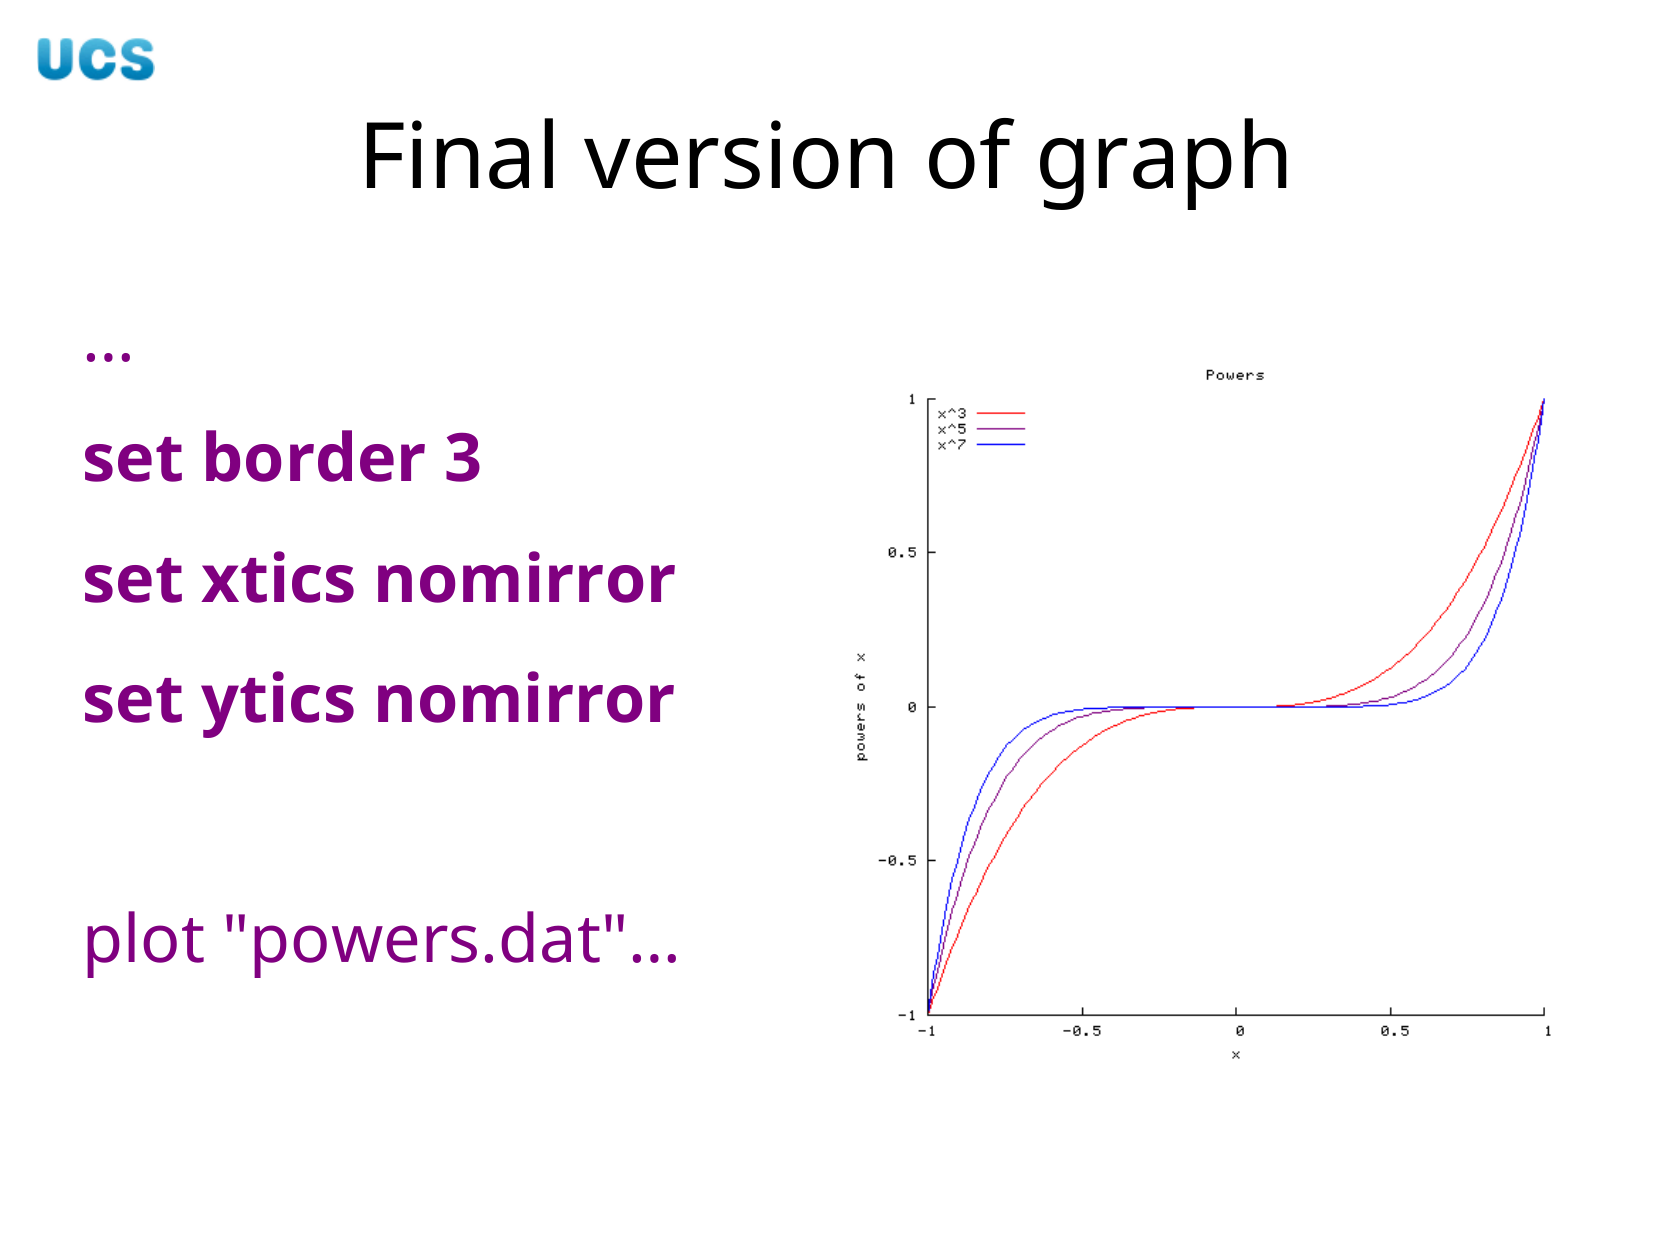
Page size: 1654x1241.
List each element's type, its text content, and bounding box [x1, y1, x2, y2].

title Final version of graph [82, 49, 1571, 257]
picture [37, 37, 155, 82]
picture [845, 336, 1572, 1063]
list … set border 3 set xtics nomirror set ytics nomirror plot "powers.dat"… [82, 290, 809, 1109]
